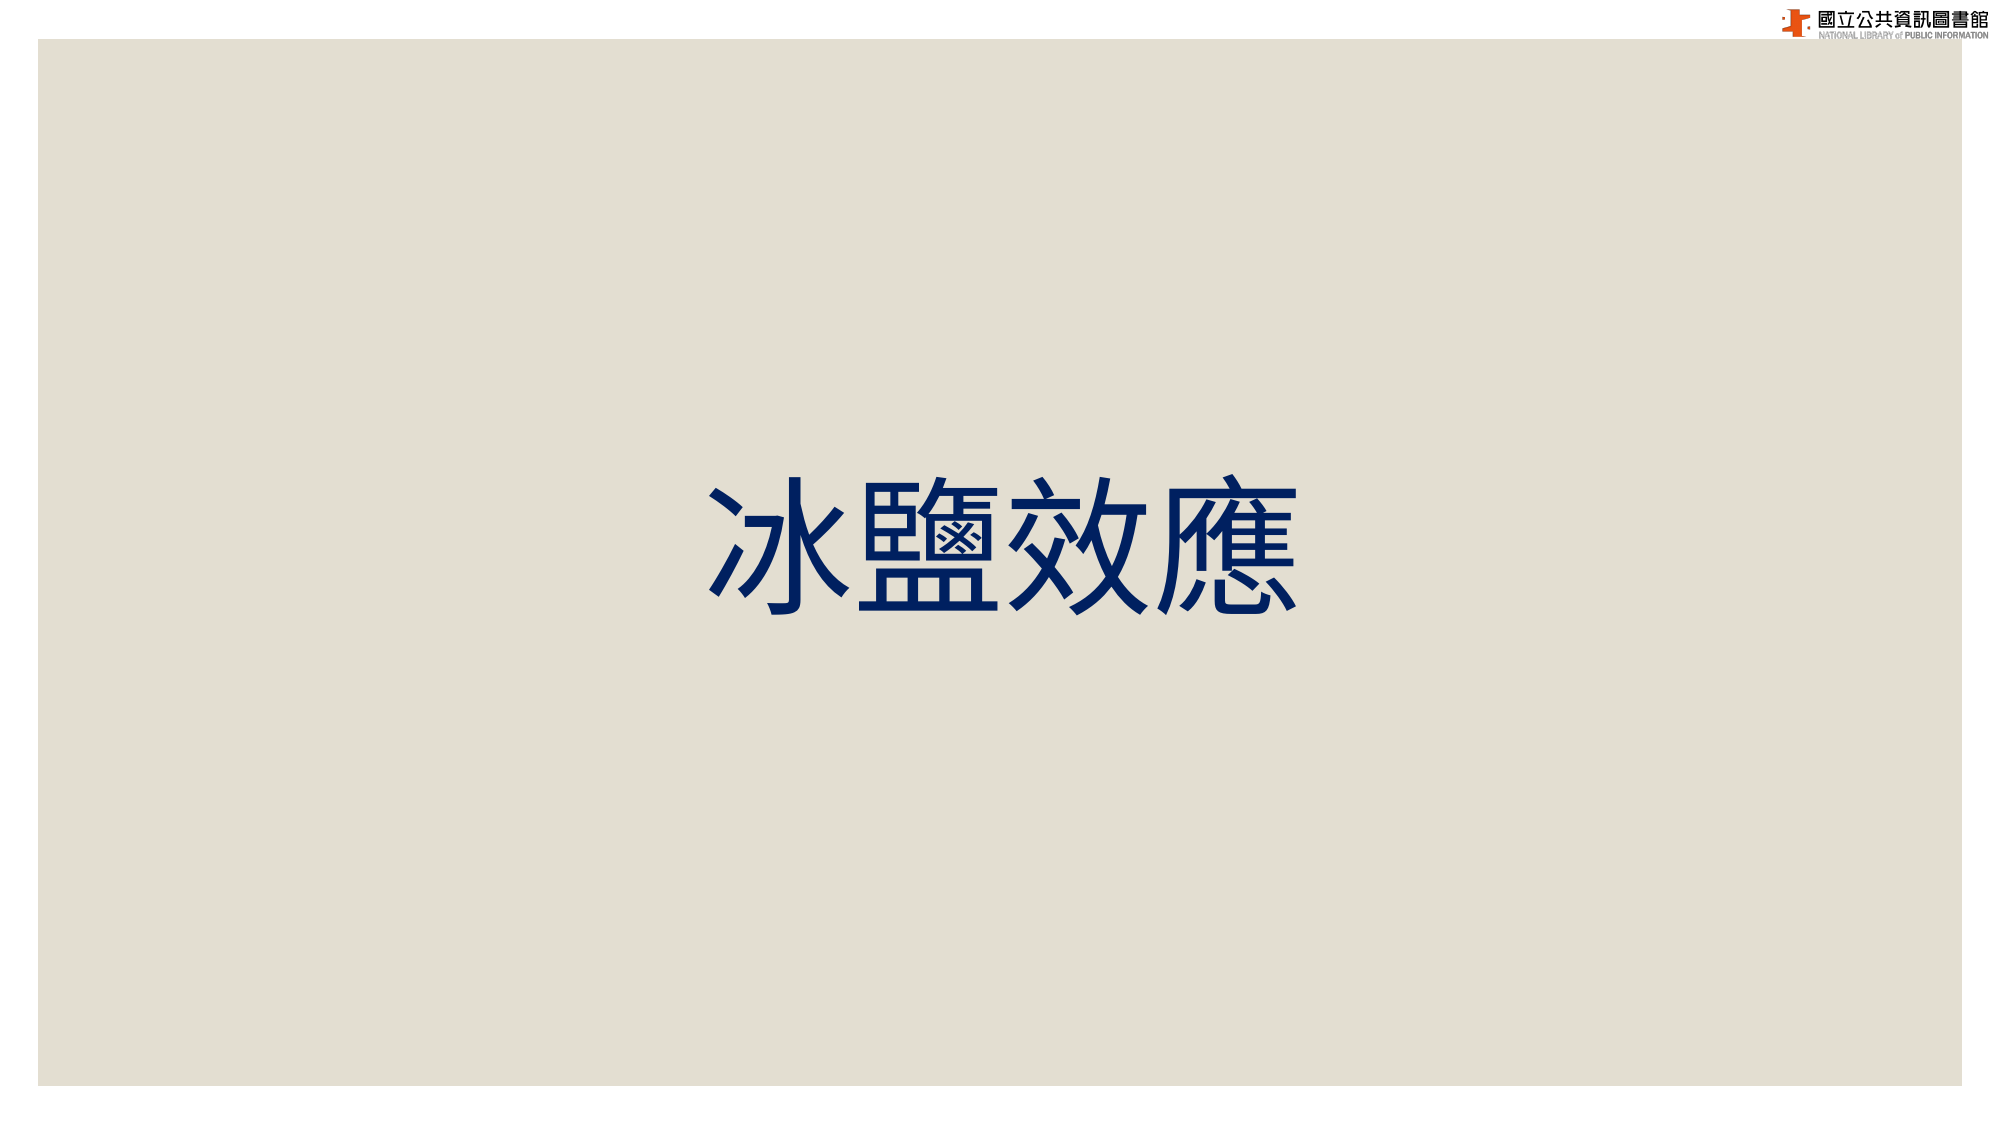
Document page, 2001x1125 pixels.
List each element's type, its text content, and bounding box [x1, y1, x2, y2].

text_box 冰鹽效應 [688, 446, 1318, 642]
